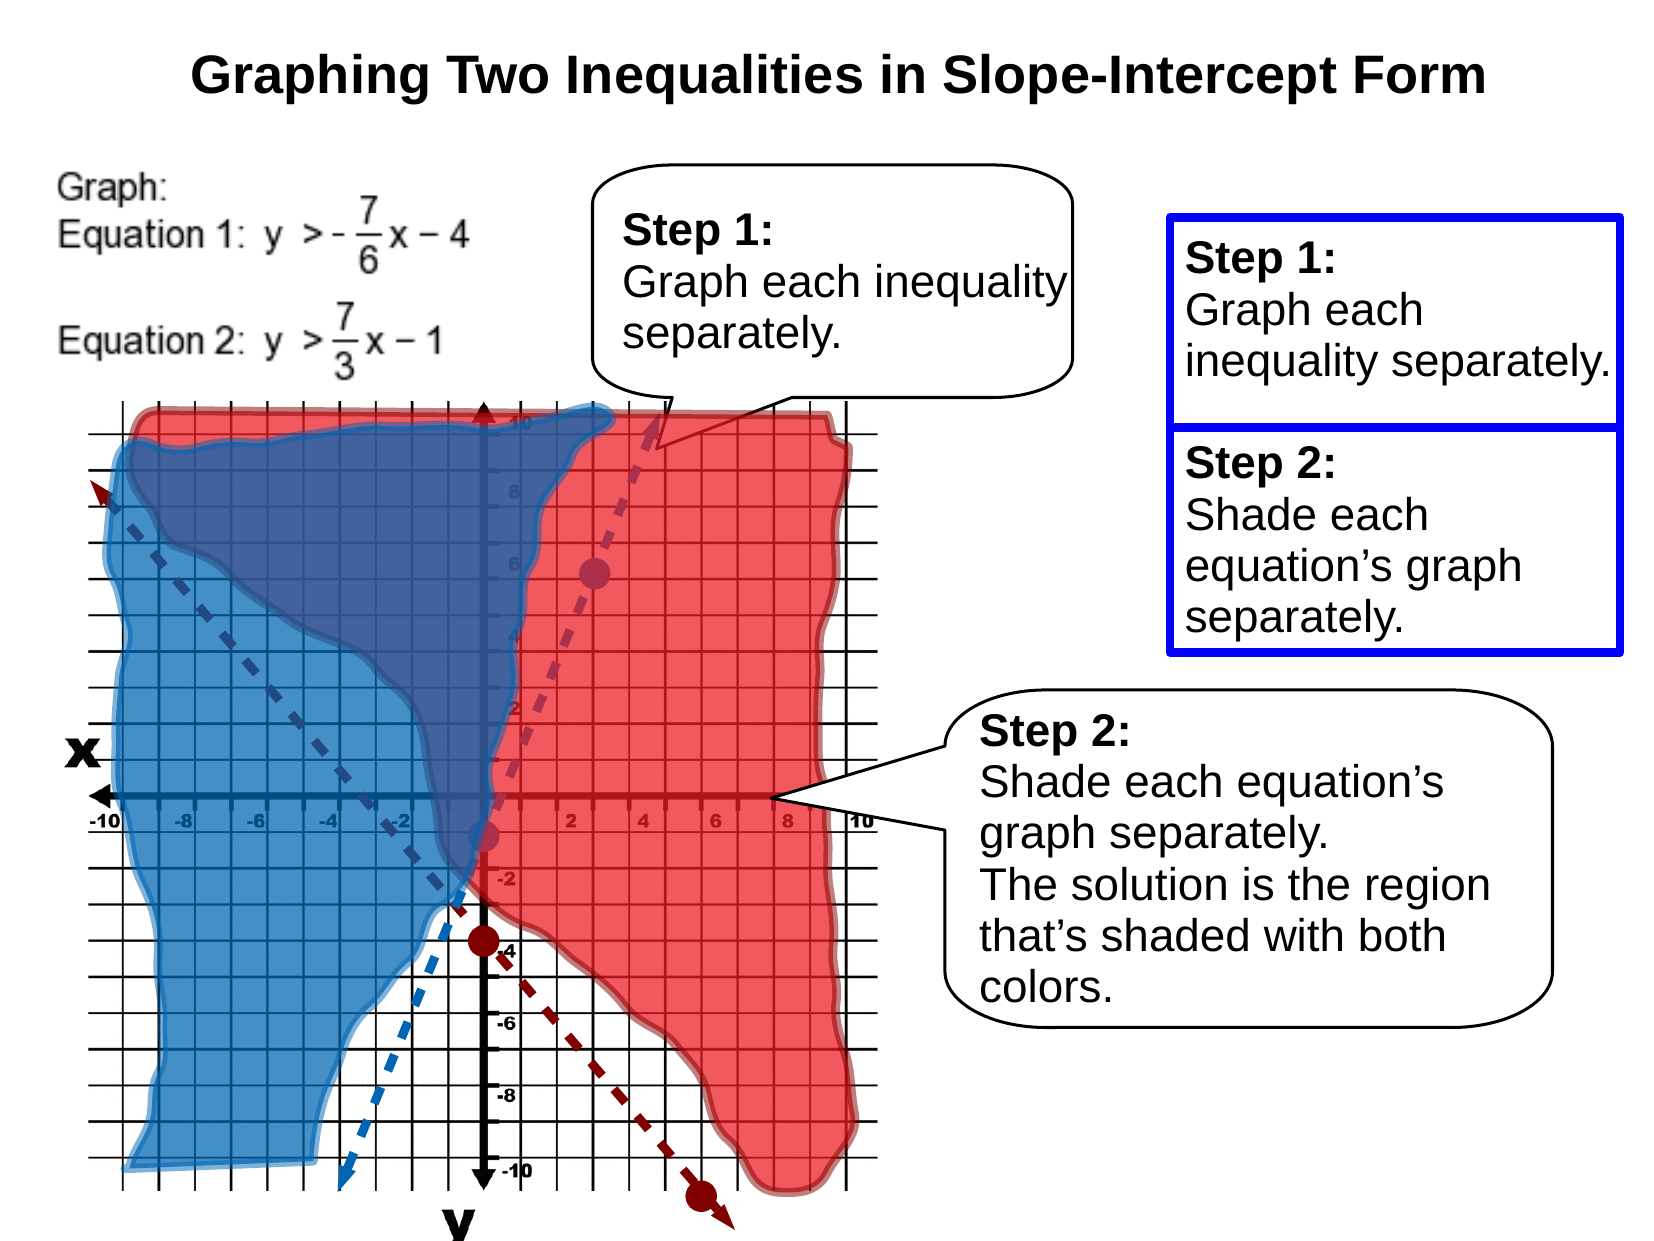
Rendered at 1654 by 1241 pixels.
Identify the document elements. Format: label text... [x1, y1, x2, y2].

picture [751, 401, 878, 781]
picture [57, 142, 529, 391]
text_box [472, 929, 496, 953]
text_box Graphing Two Inequalities in Slope-Intercept Form [135, 37, 1546, 119]
text_box Step 2: Shade each equation’s graph separately. The solution is the region that’s shaded with both colors. [771, 689, 1553, 1028]
text_box Step 1: Graph each inequality separately. Step 2: Shade each equation’s graph separately. [1174, 225, 1616, 423]
text_box [689, 1184, 713, 1208]
text_box Step 1: Graph each inequality separately. Step 2: Shade each equation’s graph separately. [1170, 225, 1628, 804]
text_box Step 1: Graph each inequality separately. [592, 164, 1073, 414]
picture [64, 401, 878, 1241]
text_box [106, 406, 855, 1193]
text_box Step 1: Graph each inequality separately. Step 2: Shade each equation’s graph separately. [1174, 432, 1616, 648]
